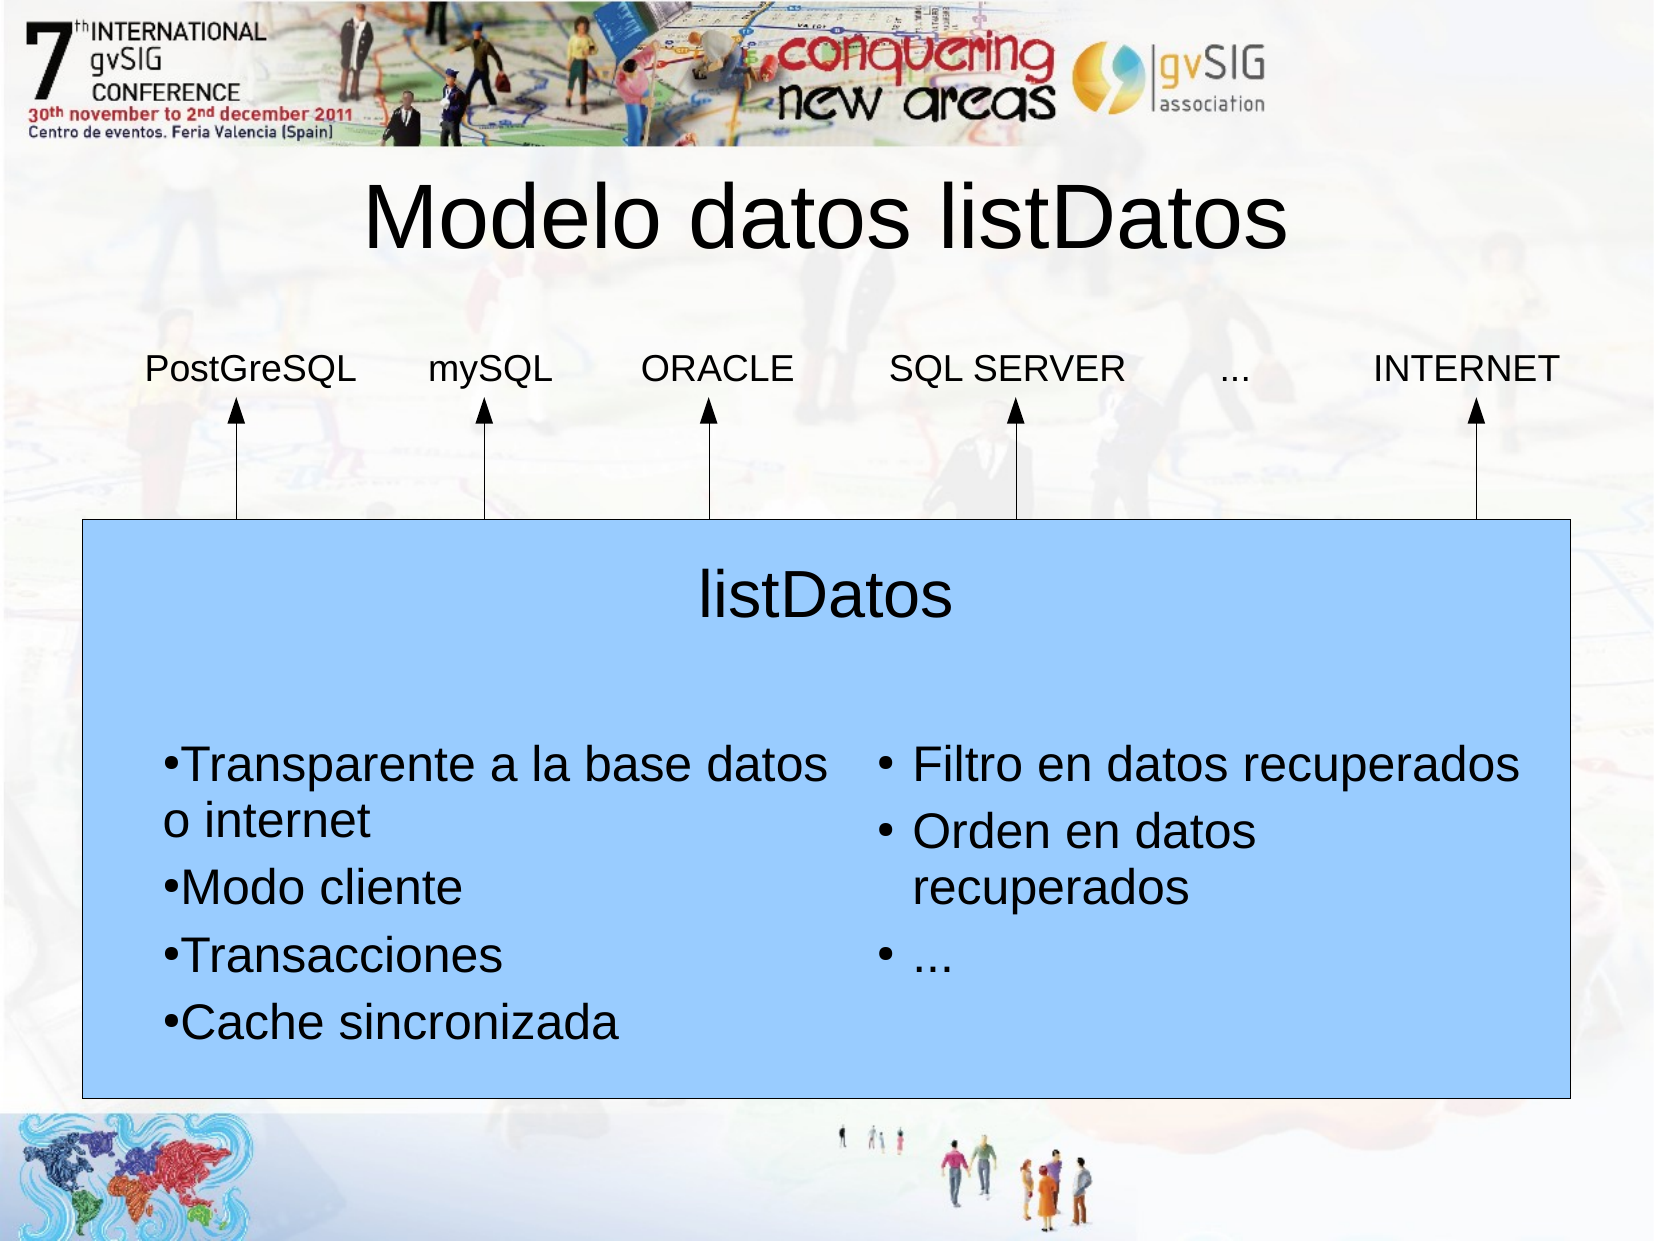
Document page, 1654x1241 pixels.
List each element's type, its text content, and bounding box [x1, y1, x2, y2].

text_box SQL SERVER [874, 340, 1141, 398]
text_box listDatos [82, 519, 1571, 1099]
title Modelo datos listDatos [82, 124, 1571, 310]
text_box PostGreSQL [129, 340, 373, 398]
table_header Transparente a la base datos o internet Modo cliente Transacciones Cache sincronizada [136, 728, 862, 1075]
text_box mySQL [413, 340, 568, 398]
text_box ... [1204, 340, 1266, 398]
picture [0, 0, 1654, 1241]
text_box ORACLE [625, 340, 810, 398]
text_box INTERNET [1358, 340, 1576, 398]
table_header Filtro en datos recuperados Orden en datos recuperados ... [862, 728, 1544, 1075]
